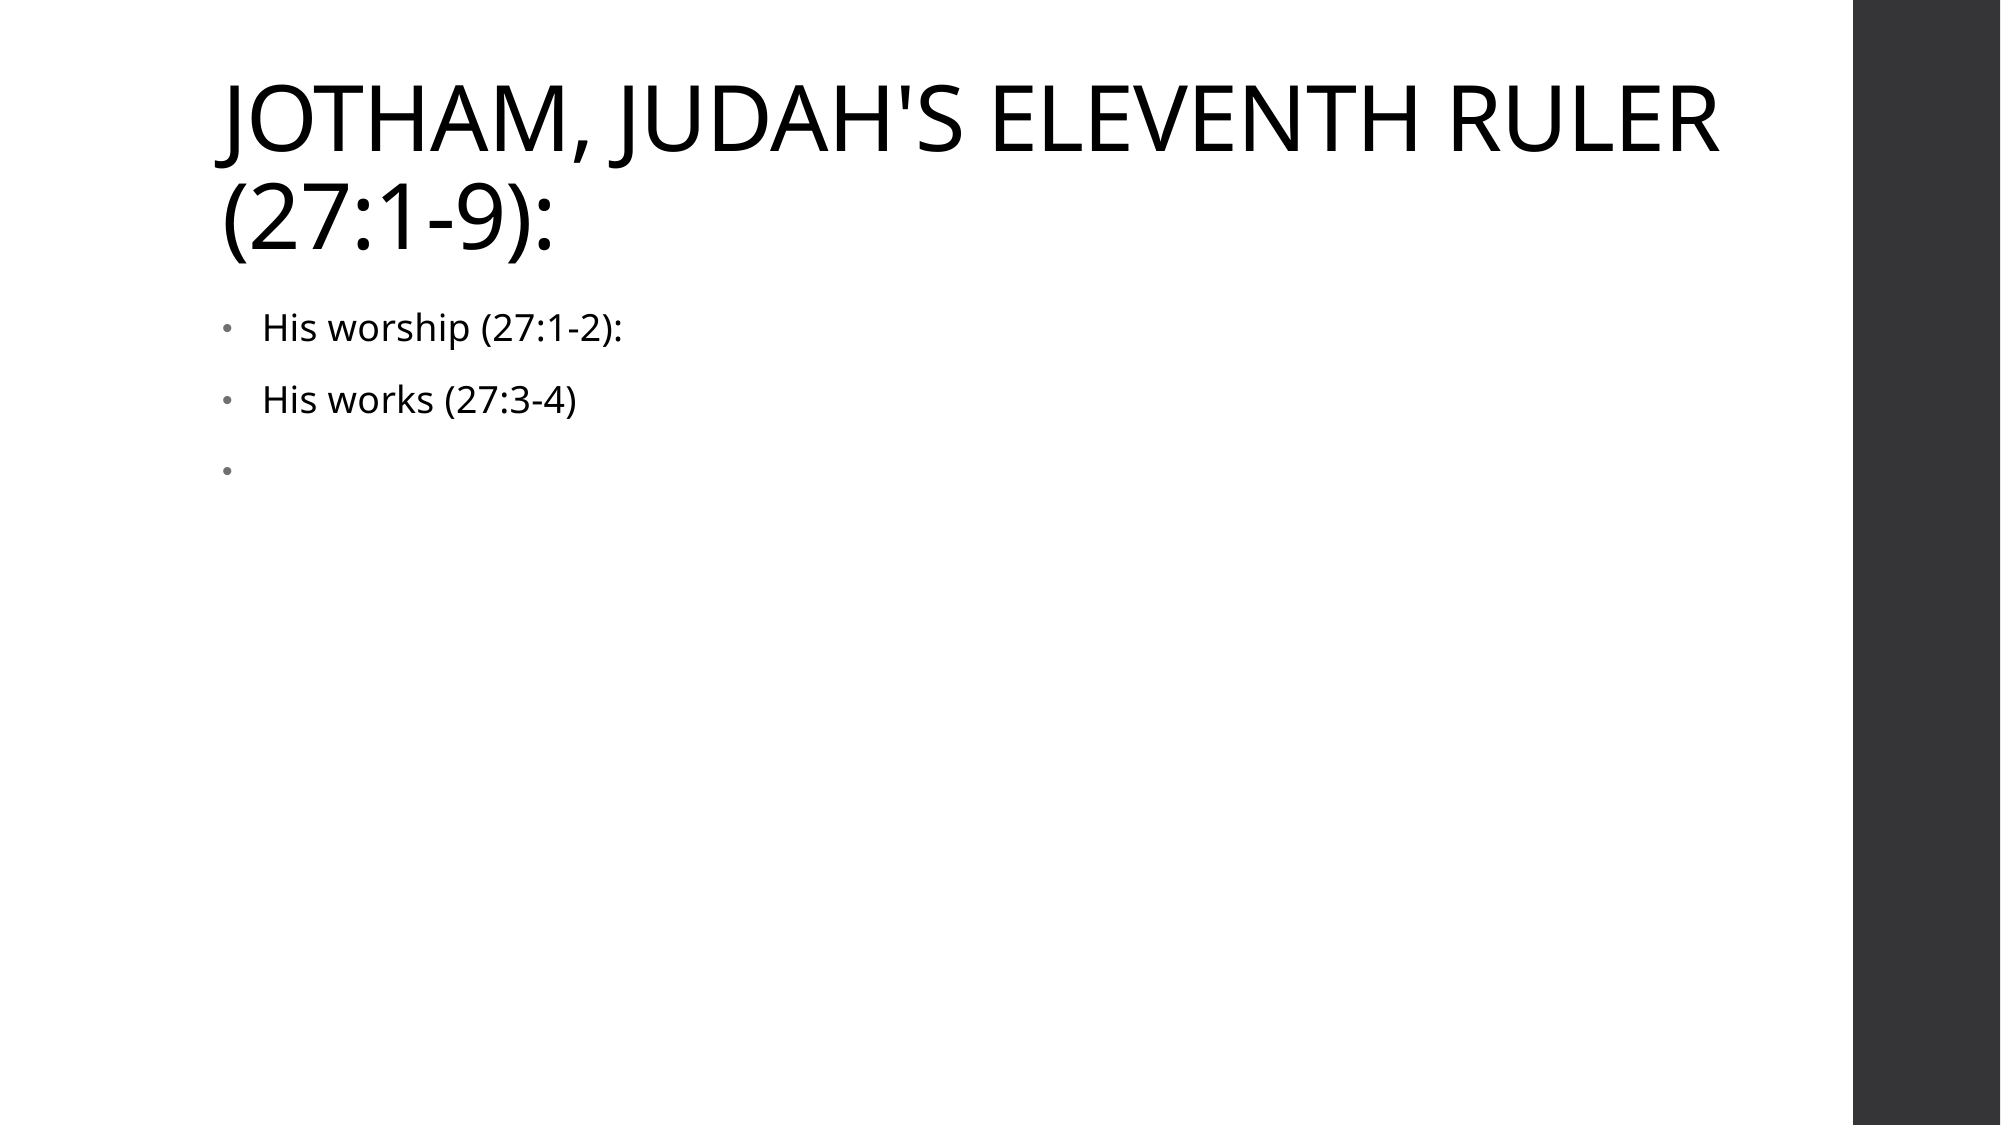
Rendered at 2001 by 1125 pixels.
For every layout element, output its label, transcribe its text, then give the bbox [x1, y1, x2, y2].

title JOTHAM, JUDAH'S ELEVENTH RULER (27:1-9): [206, 60, 1797, 278]
list His worship (27:1-2): His works (27:3-4) [206, 299, 1617, 1014]
